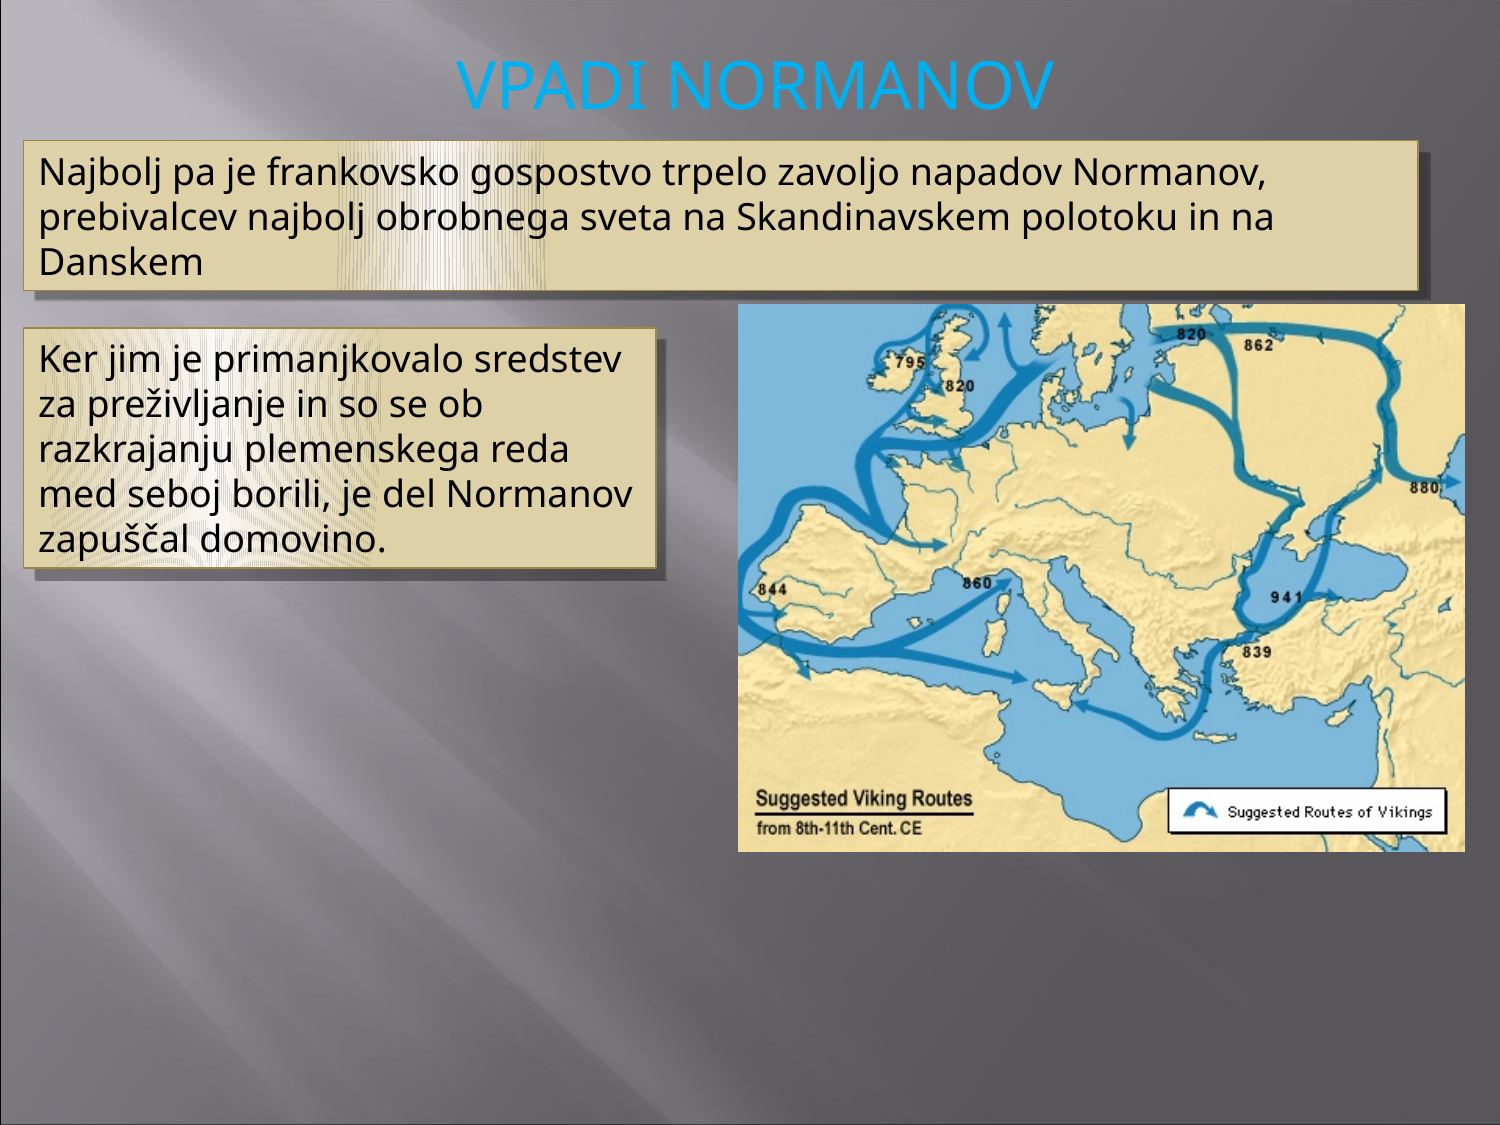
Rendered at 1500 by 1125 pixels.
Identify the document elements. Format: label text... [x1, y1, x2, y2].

text_box Ker jim je primanjkovalo sredstev za preživljanje in so se ob razkrajanju plemenskega reda med seboj borili, je del Normanov zapuščal domovino. [23, 328, 657, 568]
picture [0, 0, 1500, 1125]
text_box VPADI NORMANOV [105, 35, 1407, 130]
text_box Najbolj pa je frankovsko gospostvo trpelo zavoljo napadov Normanov, prebivalcev najbolj obrobnega sveta na Skandinavskem polotoku in na Danskem [23, 140, 1418, 291]
